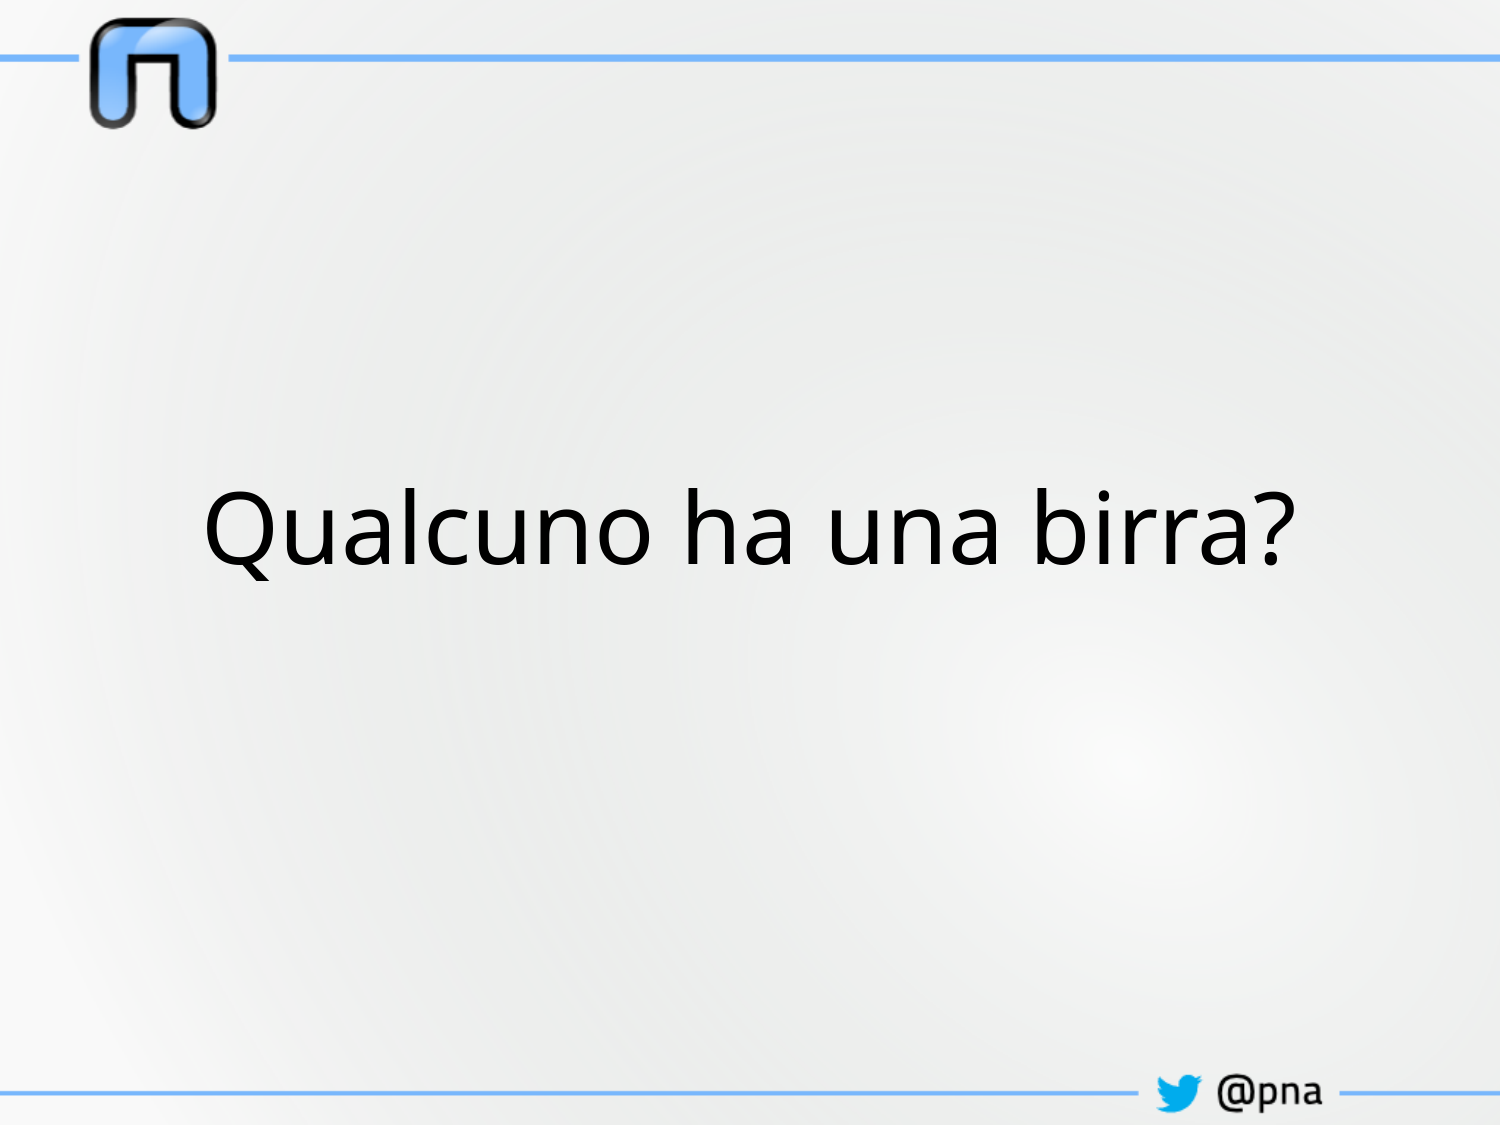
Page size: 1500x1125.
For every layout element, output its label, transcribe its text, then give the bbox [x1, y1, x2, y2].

title Qualcuno ha una birra? [112, 346, 1388, 600]
picture [0, 0, 1500, 1125]
